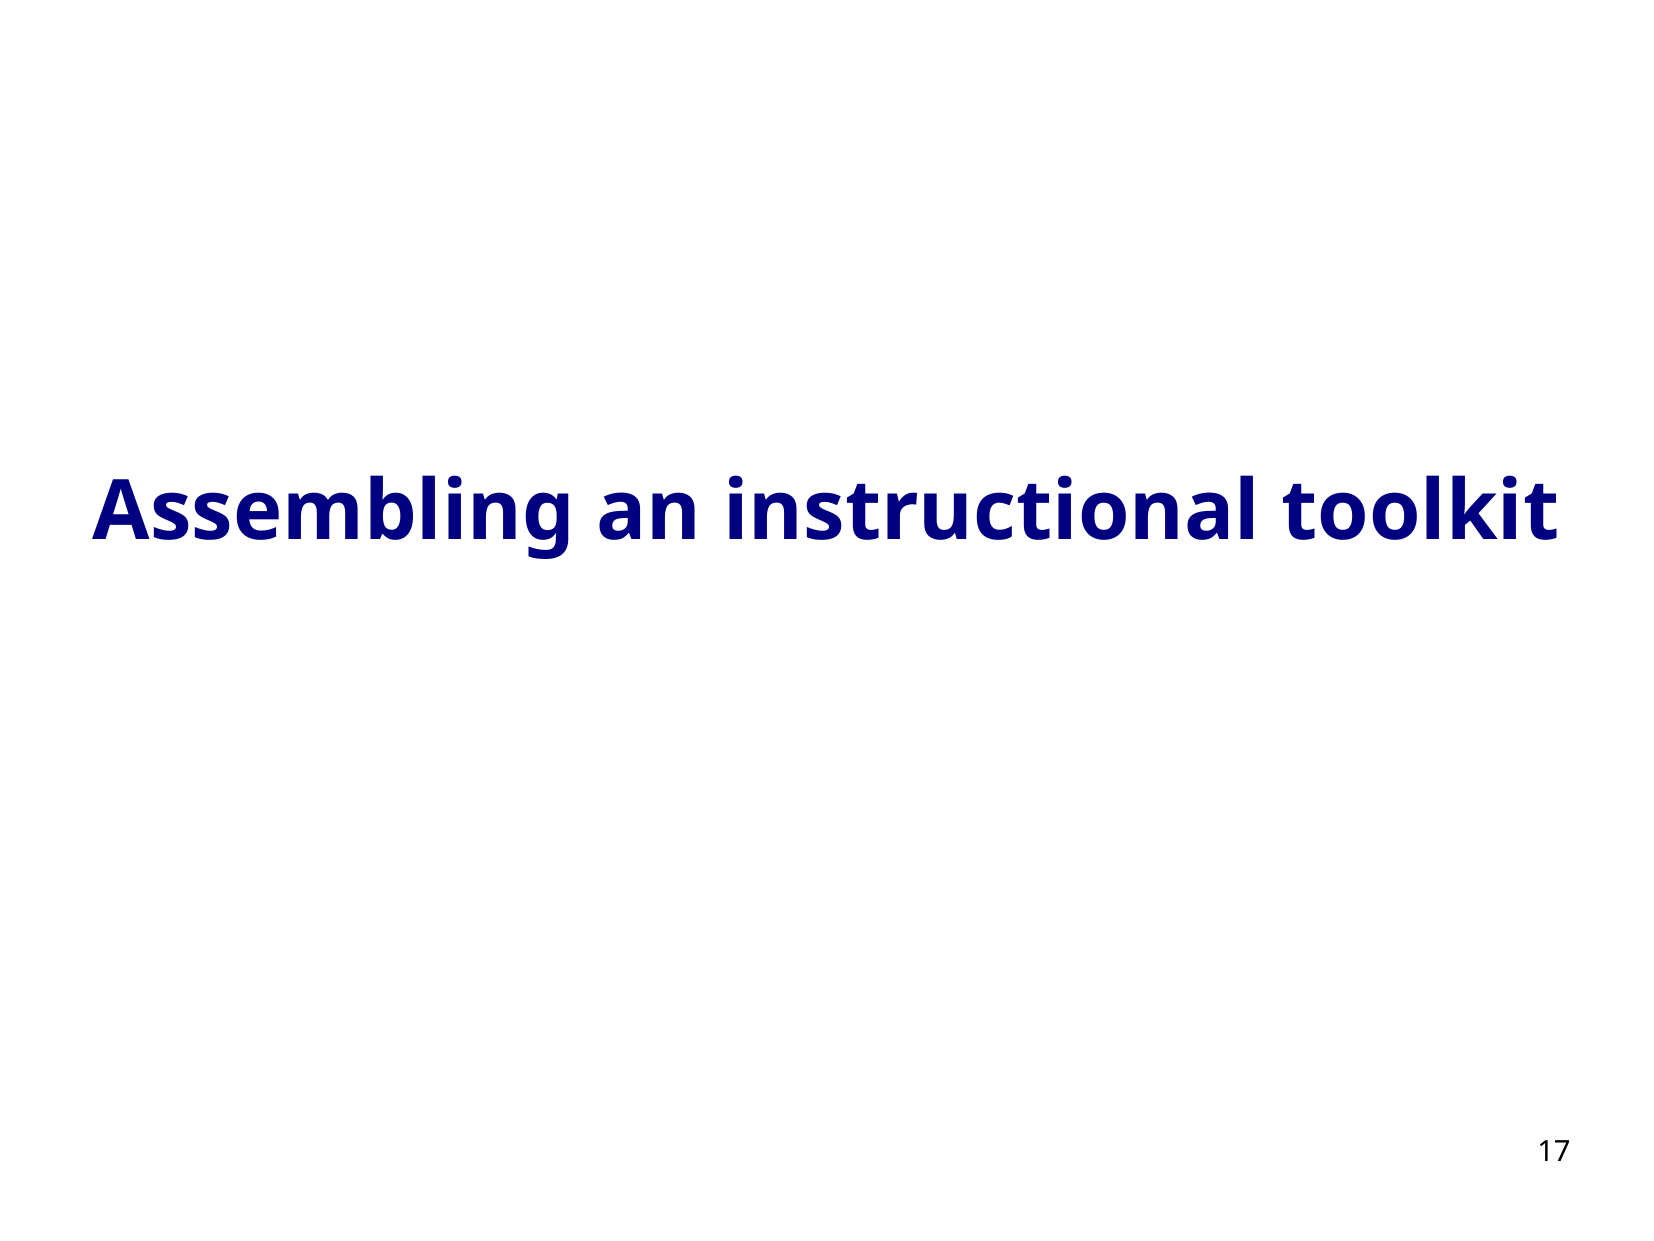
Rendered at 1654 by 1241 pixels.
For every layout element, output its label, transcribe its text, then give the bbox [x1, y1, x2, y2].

title Assembling an instructional toolkit [82, 403, 1571, 611]
